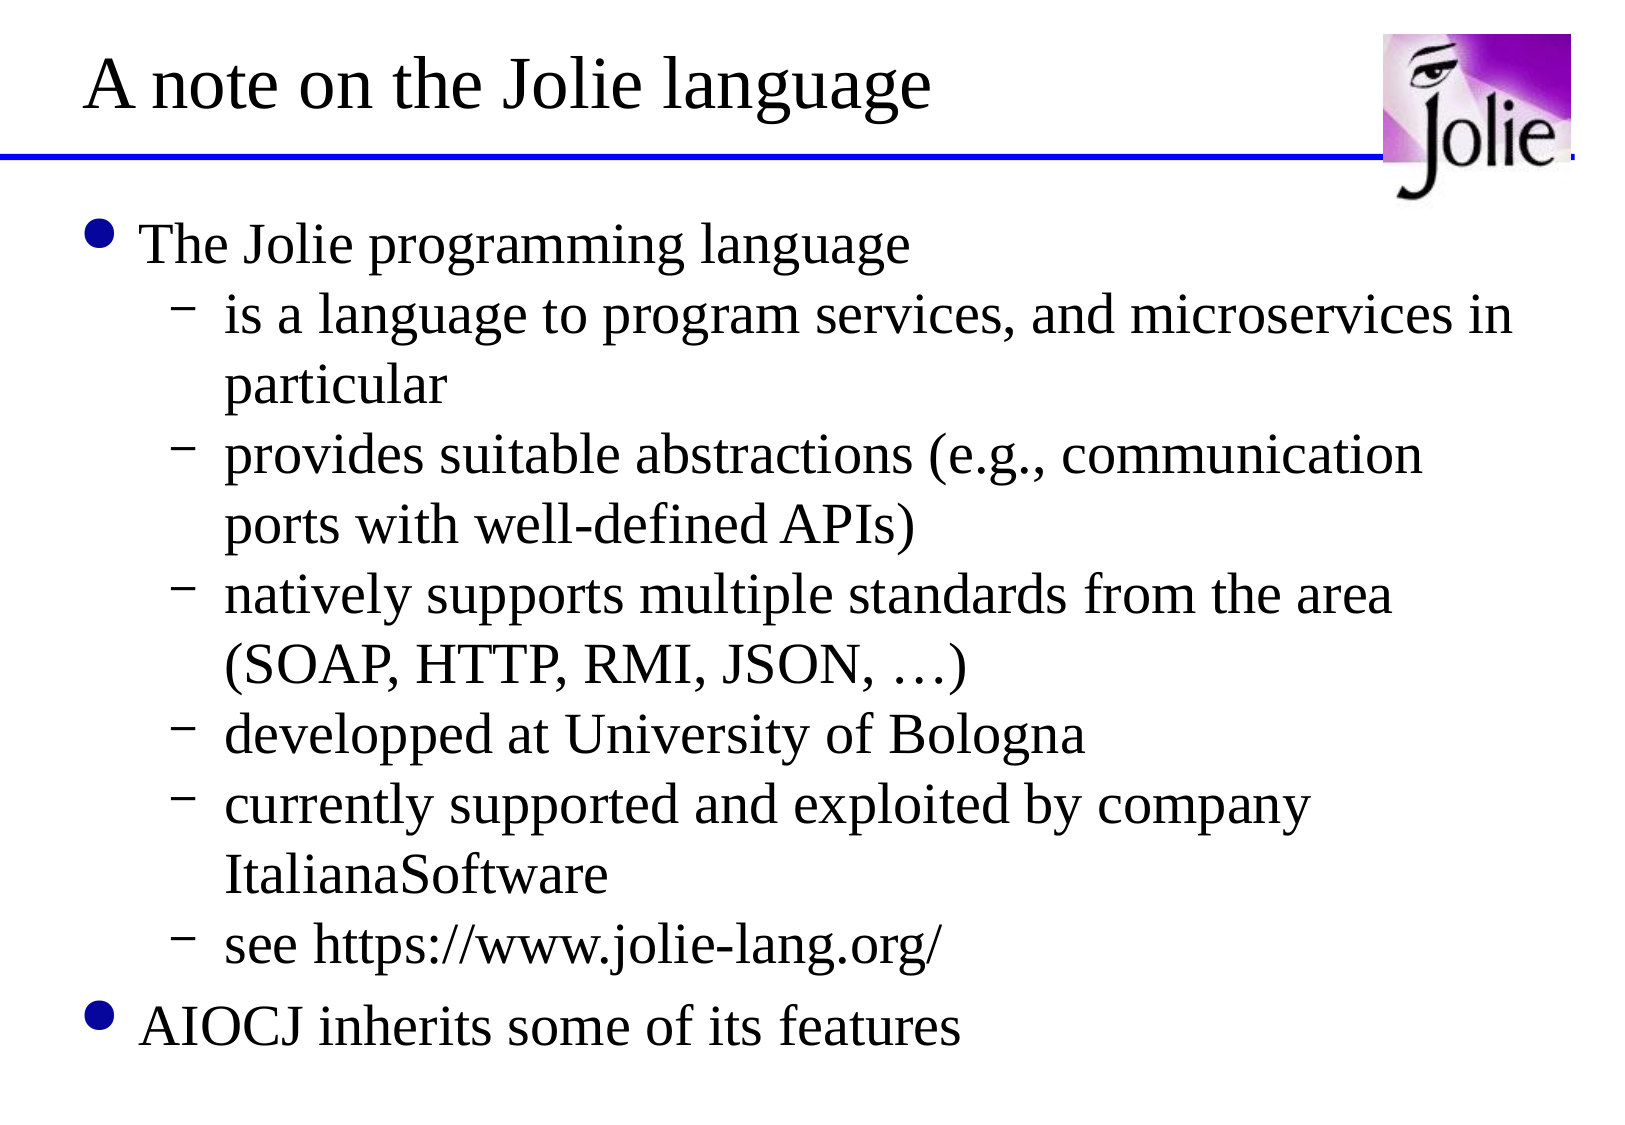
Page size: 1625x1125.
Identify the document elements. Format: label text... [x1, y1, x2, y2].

picture [1383, 34, 1571, 213]
list The Jolie programming language is a language to program services, and microservices in particular provides suitable abstractions (e.g., communication ports with well-defined APIs) natively supports multiple standards from the area (SOAP, HTTP, RMI, JSON, …) developped at University of Bologna currently supported and exploited by company ItalianaSoftware see https://www.jolie-lang.org/ AIOCJ inherits some of its features [67, 198, 1546, 1061]
title A note on the Jolie language [67, 27, 1544, 131]
